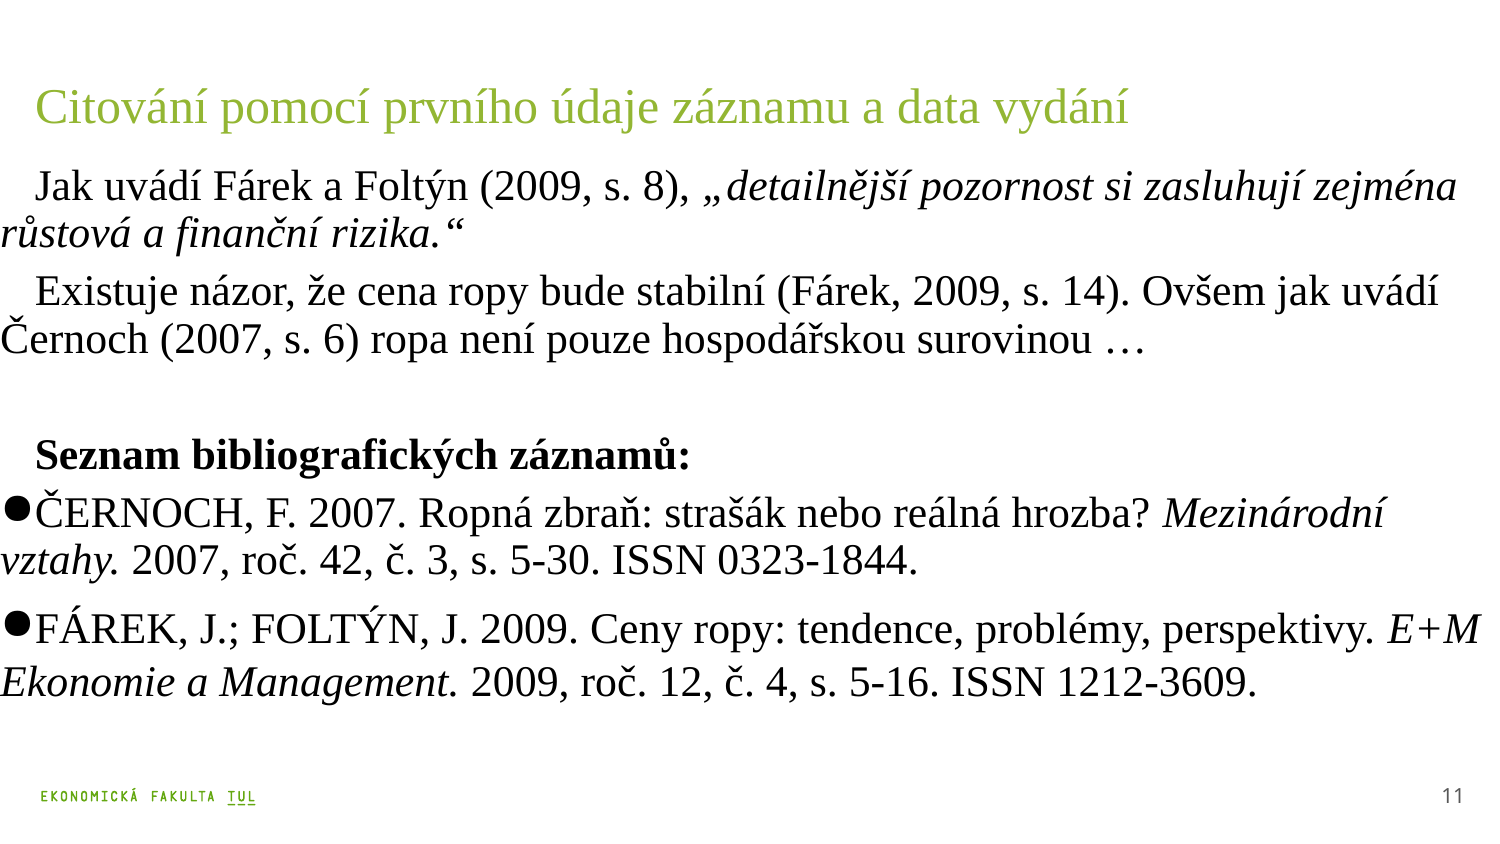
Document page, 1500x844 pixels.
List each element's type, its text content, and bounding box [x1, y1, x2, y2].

title Citování pomocí prvního údaje záznamu a data vydání [35, 59, 1500, 147]
list Jak uvádí Fárek a Foltýn (2009, s. 8), „detailnější pozornost si zasluhují zejména růstová a finanční rizika.“ Existuje názor, že cena ropy bude stabilní (Fárek, 2009, s. 14). Ovšem jak uvádí Černoch (2007, s. 6) ropa není pouze hospodářskou surovinou … Seznam bibliografických záznamů: ČERNOCH, F. 2007. Ropná zbraň: strašák nebo reálná hrozba? Mezinárodní vztahy. 2007, roč. 42, č. 3, s. 5-30. ISSN 0323-1844. FÁREK, J.; FOLTÝN, J. 2009. Ceny ropy: tendence, problémy, perspektivy. E+M Ekonomie a Management. 2009, roč. 12, č. 4, s. 5-16. ISSN 1212-3609. [0, 147, 1500, 609]
